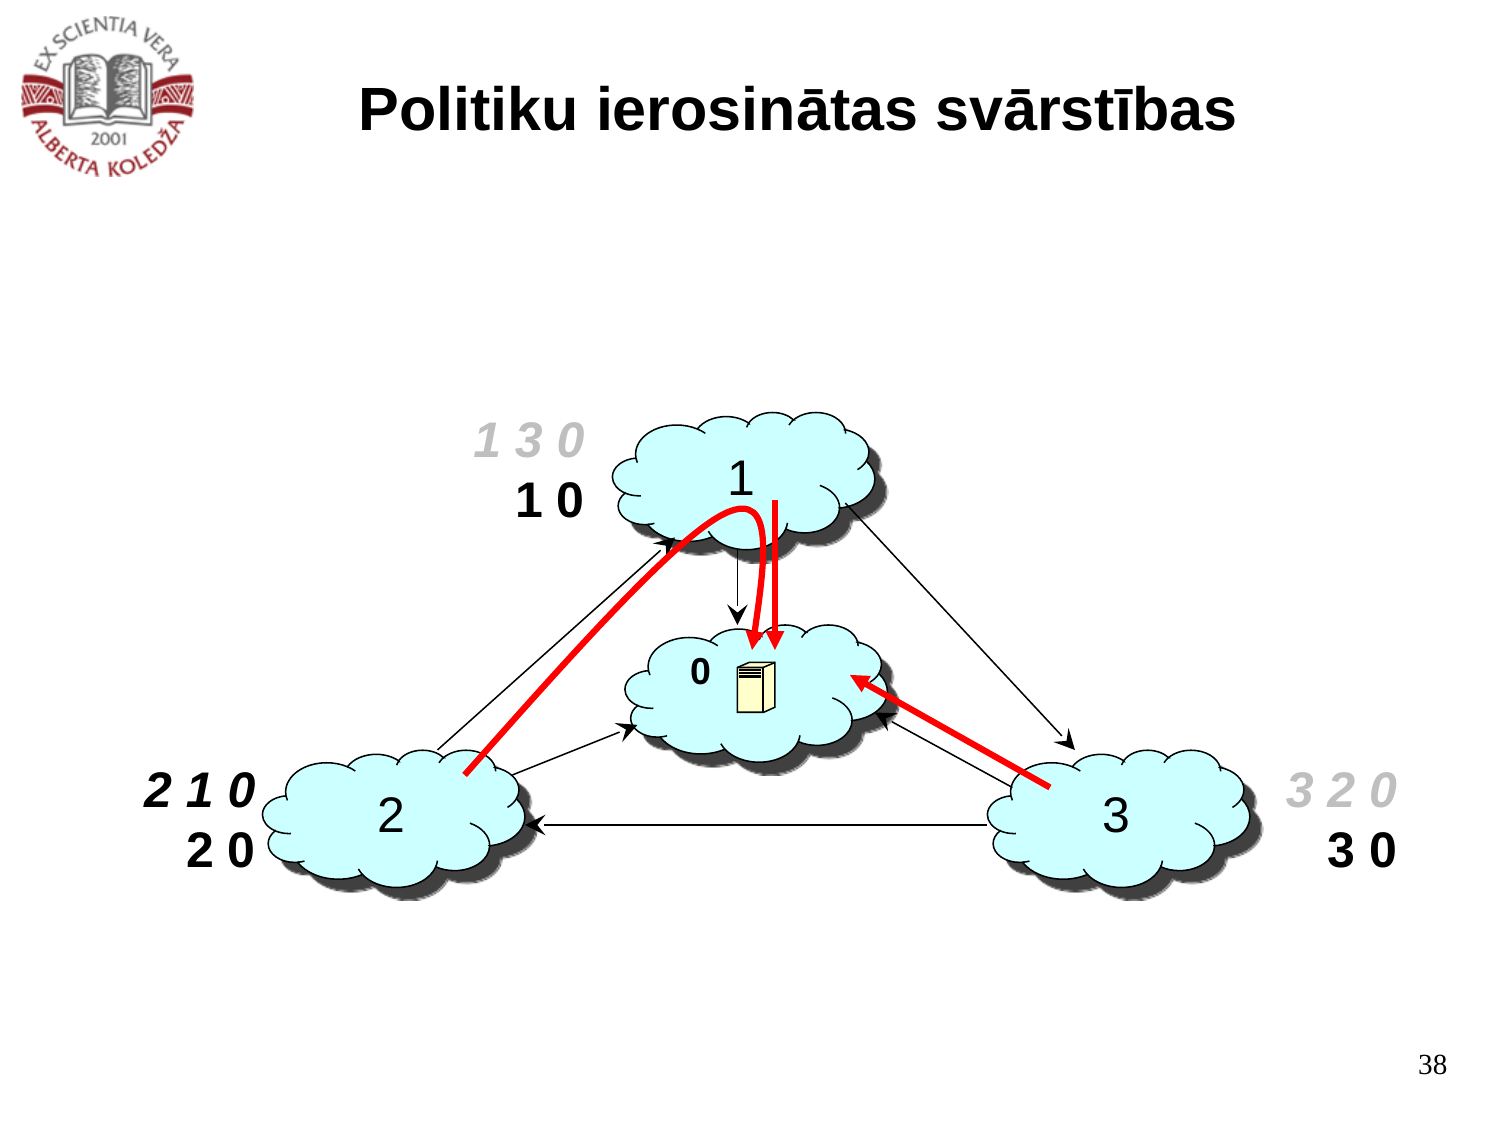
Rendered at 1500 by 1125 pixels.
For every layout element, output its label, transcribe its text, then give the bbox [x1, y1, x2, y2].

text_box 3 2 0 3 0 [1270, 749, 1412, 886]
text_box [271, 750, 525, 888]
title Politiku ierosinātas svārstības [0, 49, 1500, 163]
text_box 1 [712, 437, 771, 513]
text_box <skaitlis> [1312, 1037, 1463, 1101]
text_box 2 1 0 2 0 [129, 749, 271, 886]
text_box [764, 627, 772, 632]
text_box [987, 750, 1250, 888]
text_box [624, 624, 888, 763]
text_box [691, 513, 760, 550]
text_box 3 [1087, 774, 1146, 851]
text_box [612, 412, 875, 546]
text_box 2 [362, 774, 421, 851]
text_box 0 [675, 639, 726, 701]
picture [21, 163, 194, 177]
picture [21, 16, 194, 49]
text_box 1 3 0 1 0 [458, 399, 600, 536]
